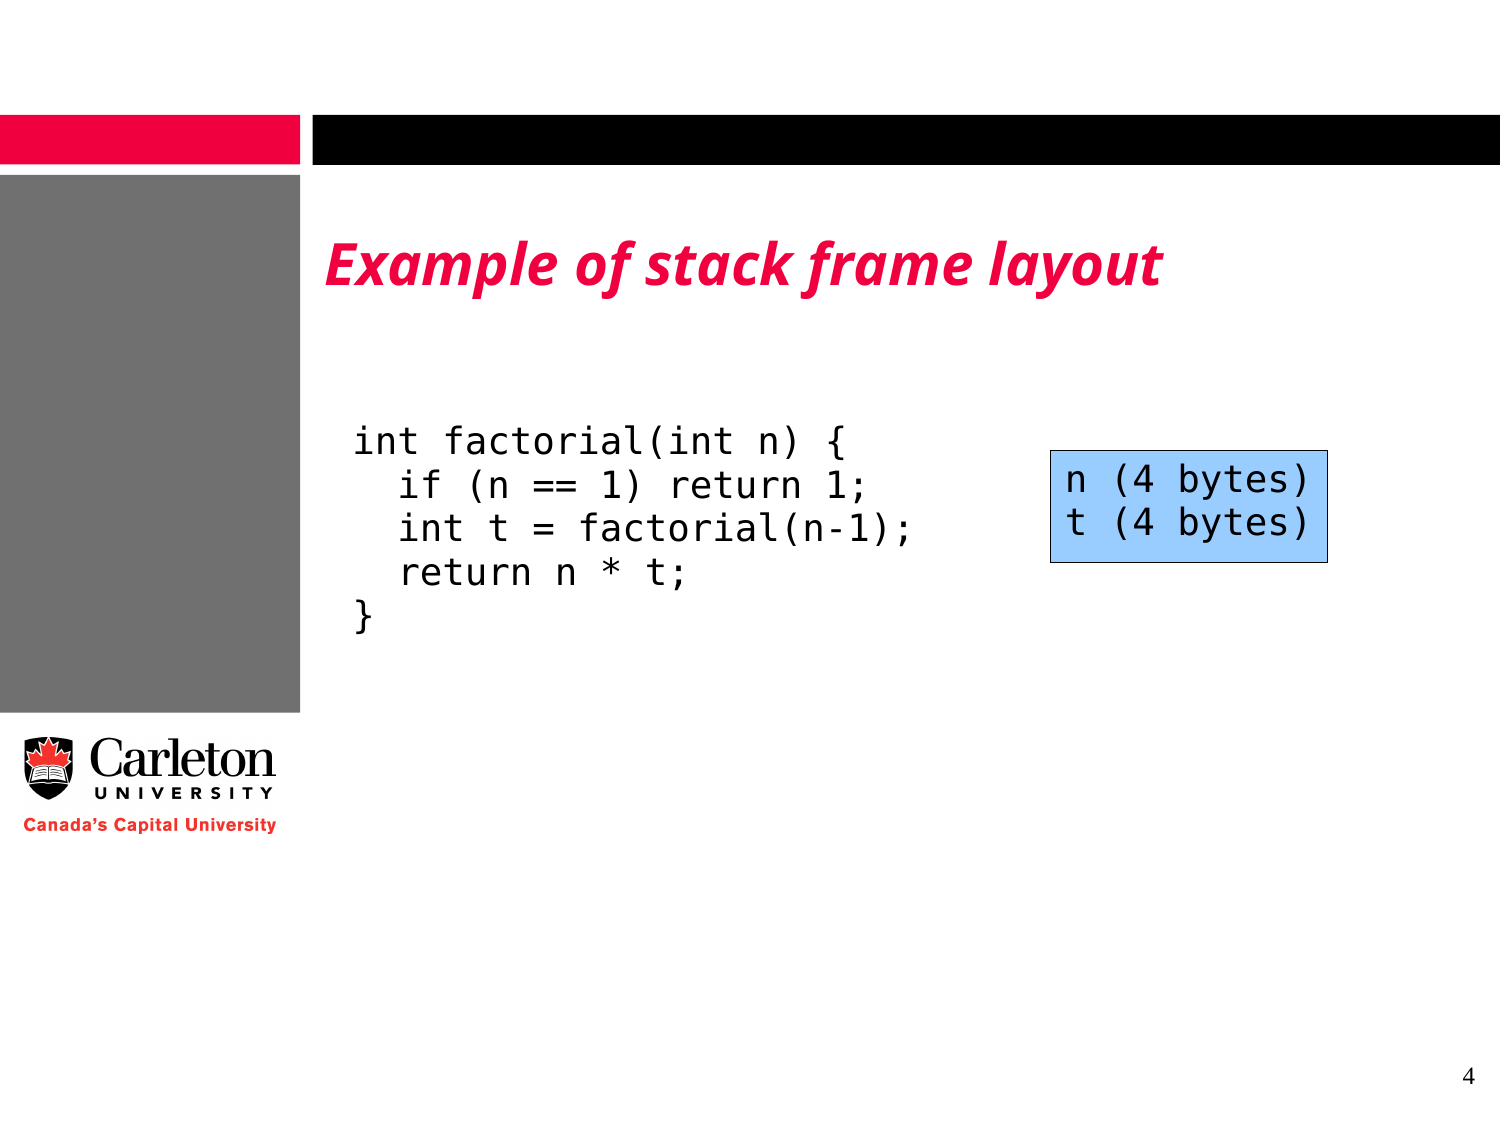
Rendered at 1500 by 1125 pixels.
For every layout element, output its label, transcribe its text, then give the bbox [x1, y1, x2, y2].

picture [24, 737, 276, 834]
title Example of stack frame layout [324, 187, 1450, 338]
text_box n (4 bytes) t (4 bytes) [1050, 450, 1328, 563]
text_box int factorial(int n) { if (n == 1) return 1; int t = factorial(n-1); return n * t; } [337, 412, 930, 645]
